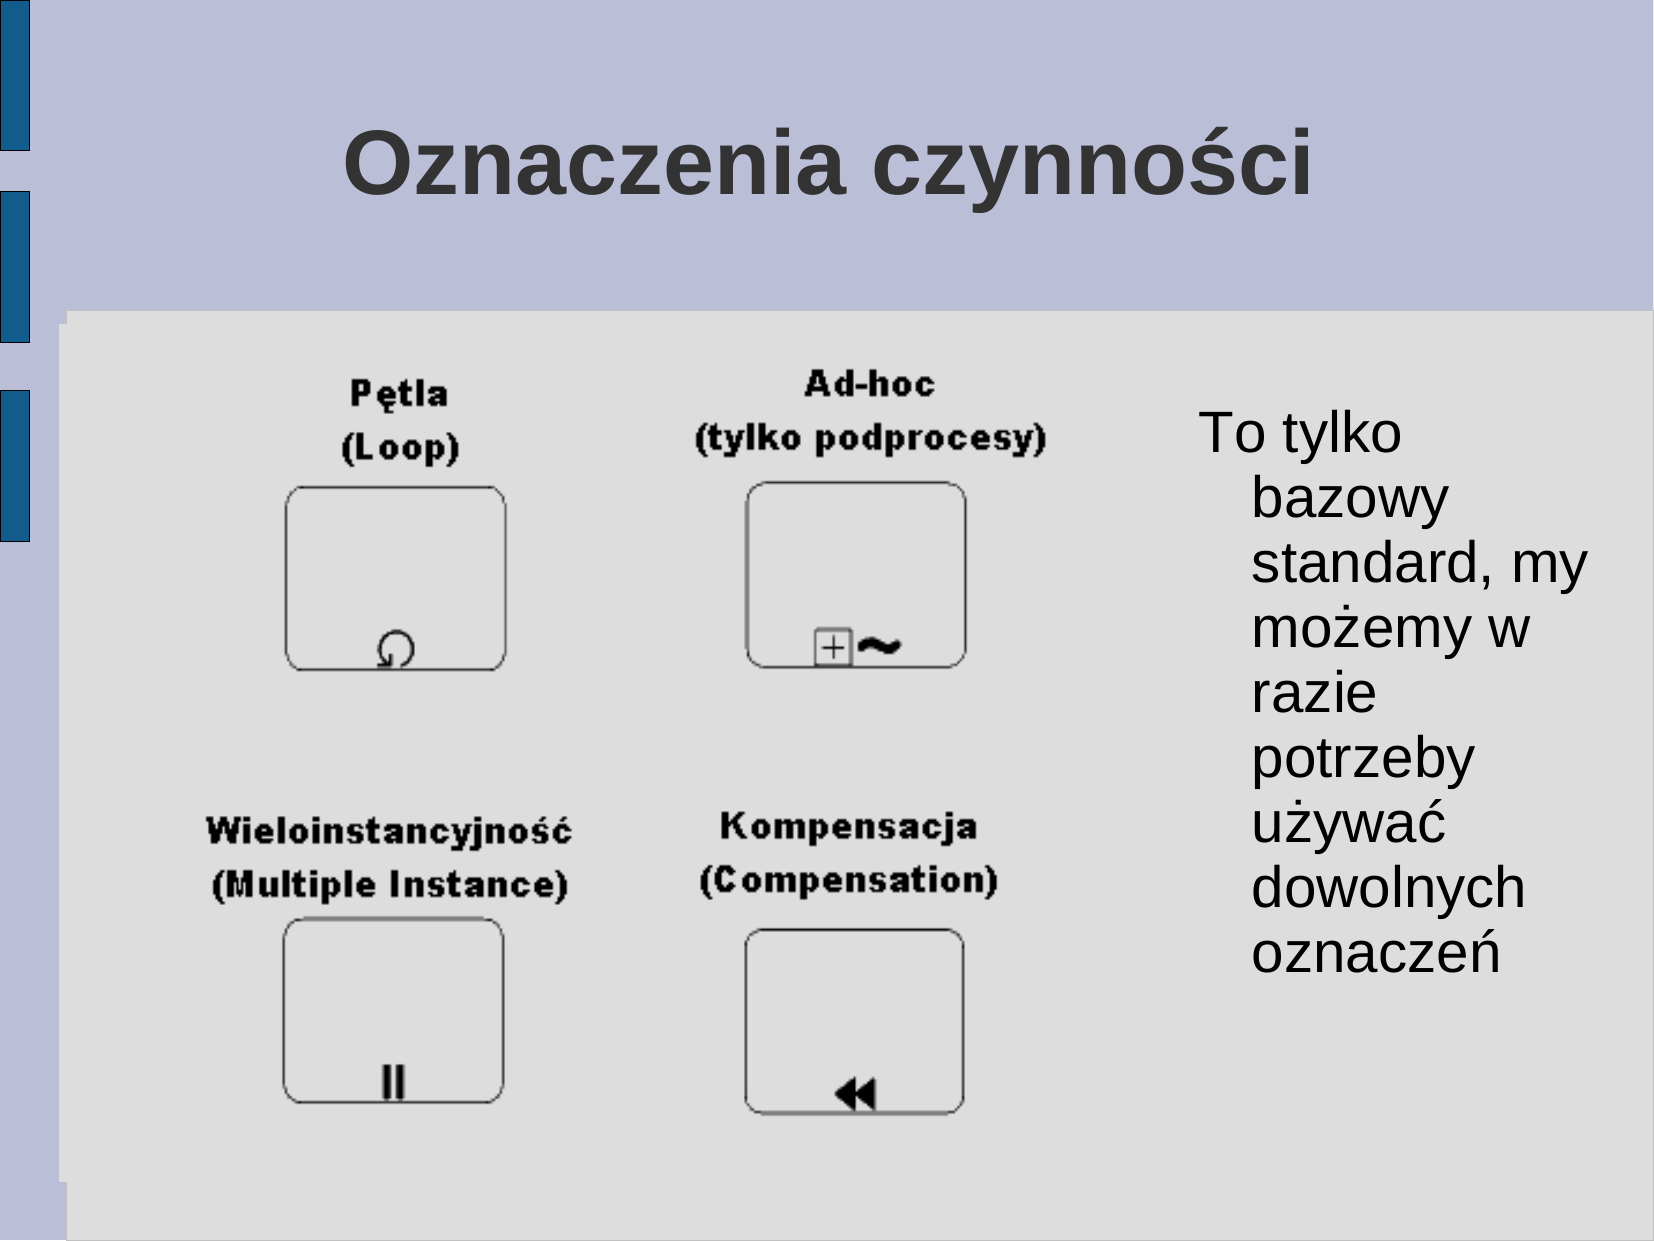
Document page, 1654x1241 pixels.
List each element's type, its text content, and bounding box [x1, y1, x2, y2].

title Oznaczenia czynności [123, 59, 1536, 267]
list To tylko bazowy standard, my możemy w razie potrzeby używać dowolnych oznaczeń [1181, 399, 1595, 1182]
picture [59, 324, 1270, 1182]
